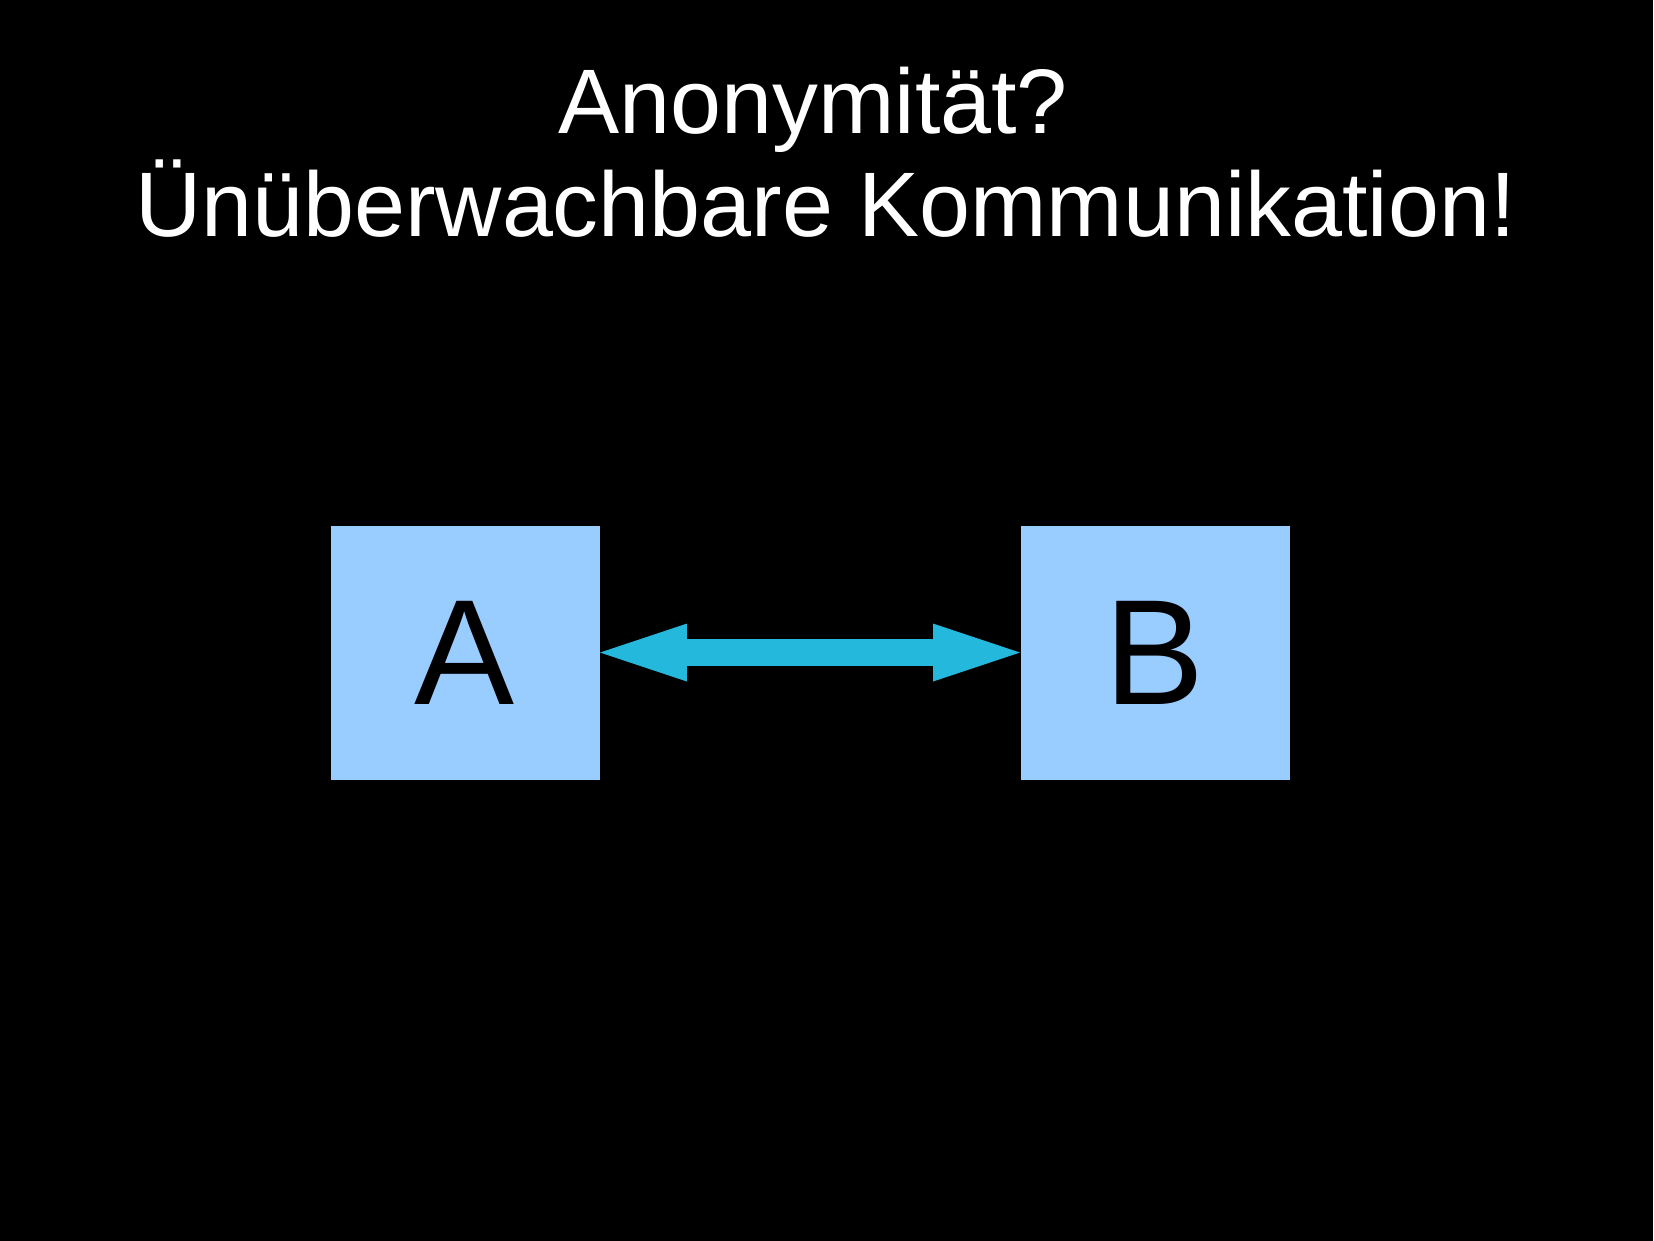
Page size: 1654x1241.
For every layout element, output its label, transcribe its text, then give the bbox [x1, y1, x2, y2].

title Anonymität? Ünüberwachbare Kommunikation! [82, 49, 1571, 257]
text_box A [330, 525, 601, 781]
text_box B [1020, 525, 1291, 781]
